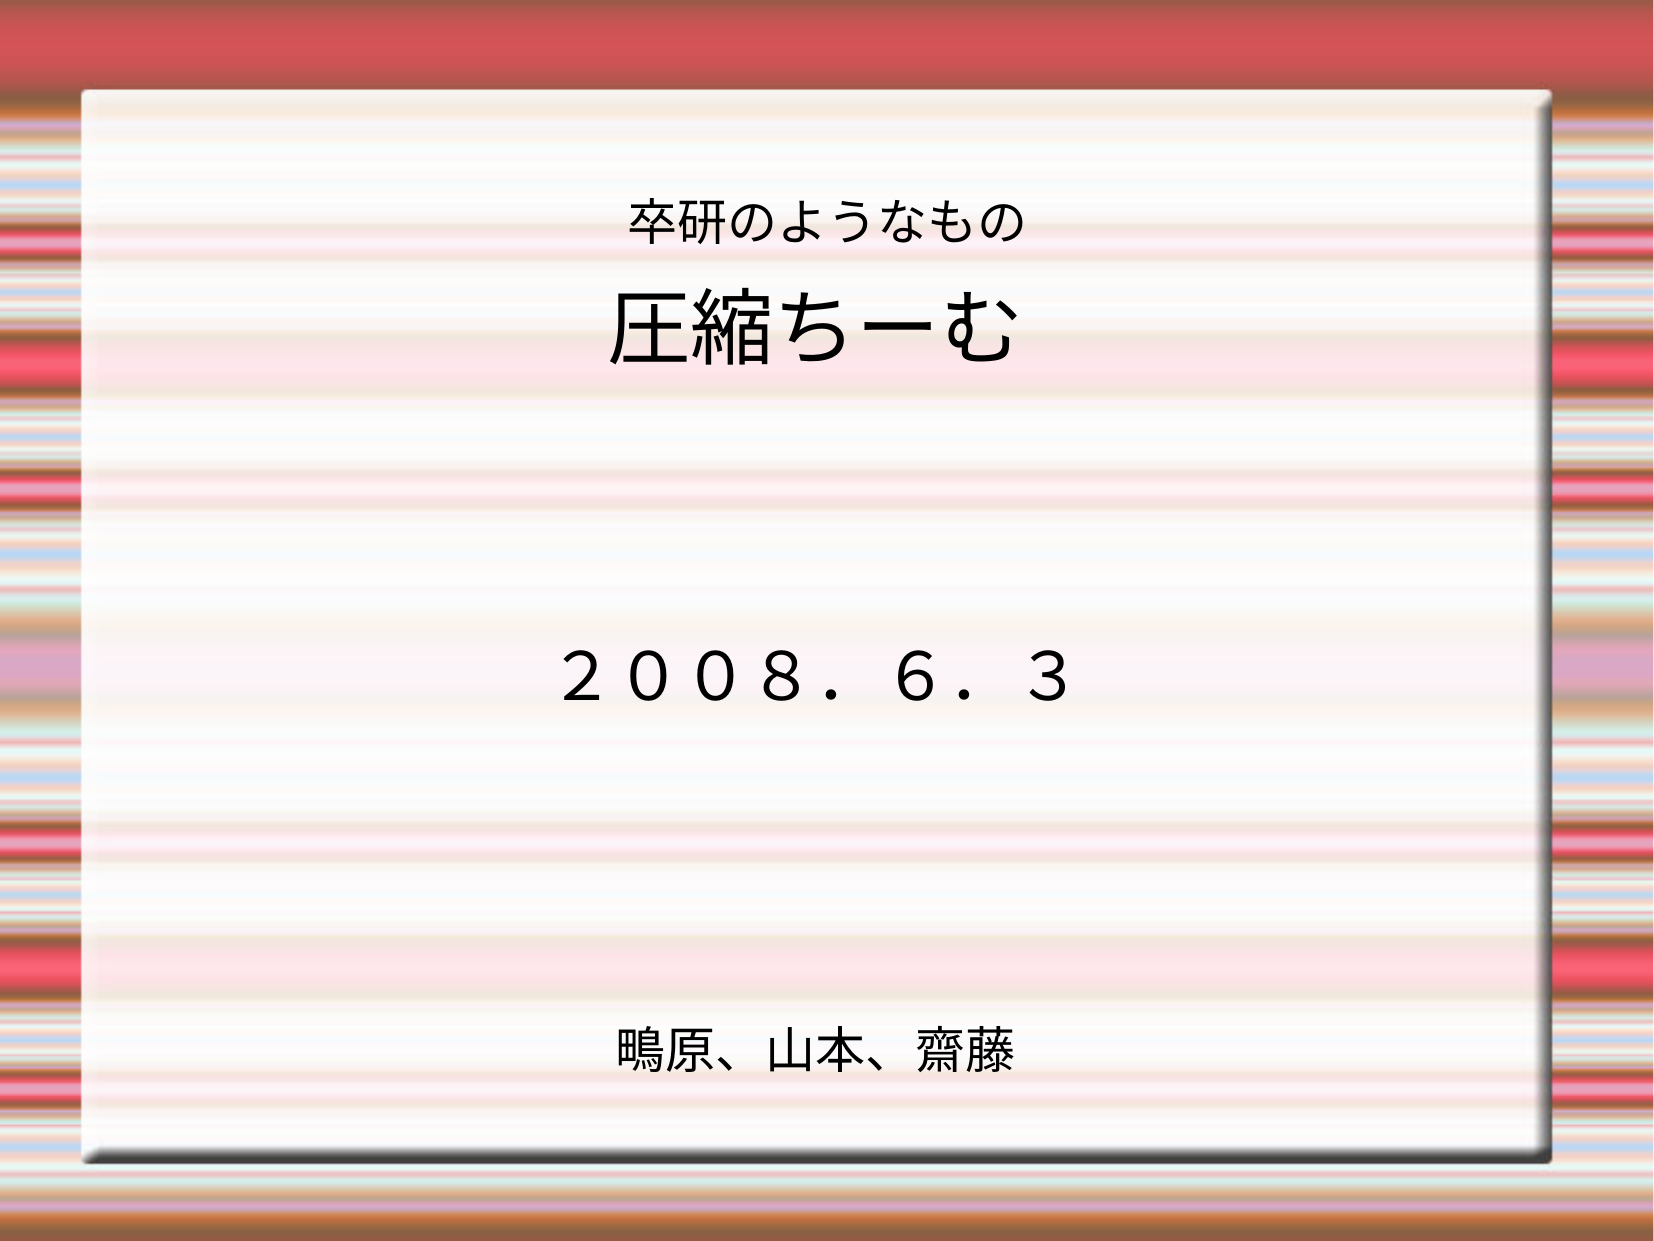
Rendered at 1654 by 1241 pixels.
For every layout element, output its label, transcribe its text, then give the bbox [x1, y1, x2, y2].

title 卒研のようなもの [121, 114, 1534, 322]
picture [0, 0, 1654, 1241]
subtitle 圧縮ちーむ ２００８．６．３ 鴫原、山本、齋藤 [124, 281, 1506, 1063]
